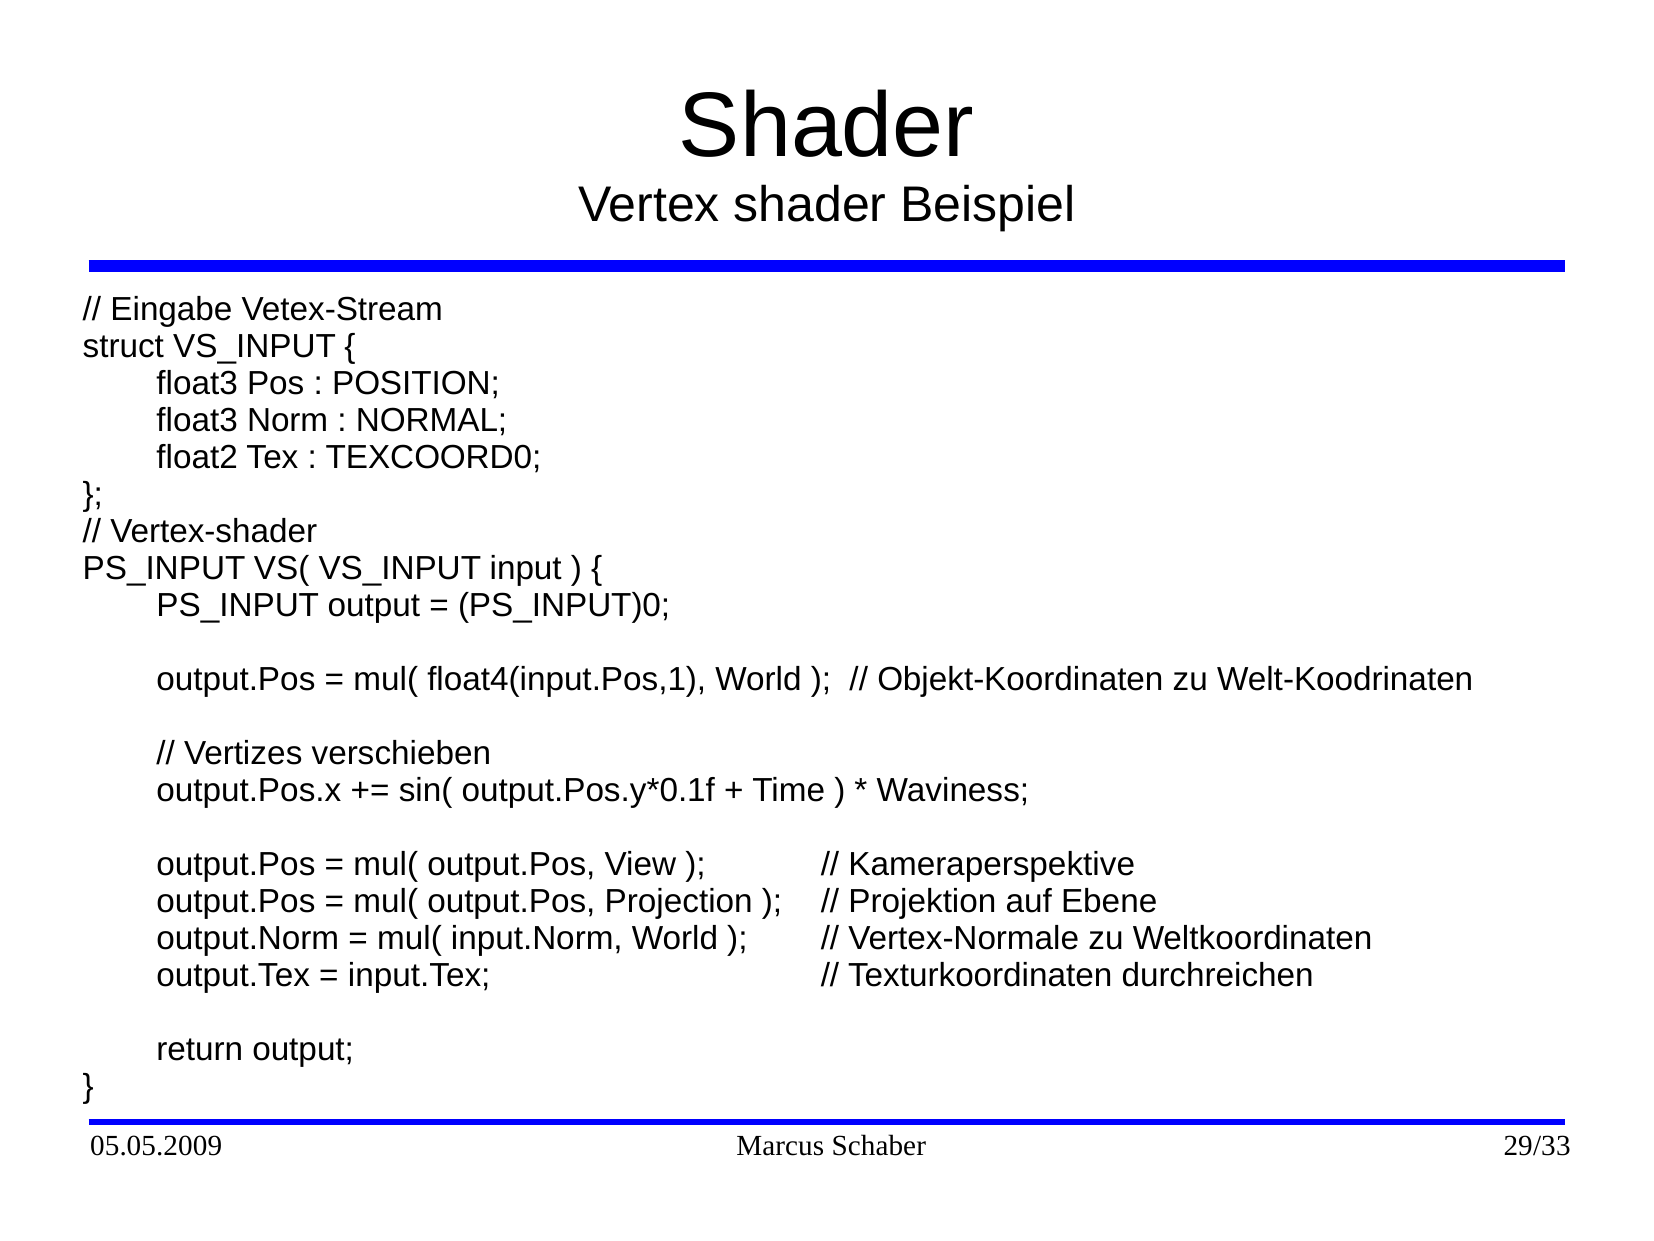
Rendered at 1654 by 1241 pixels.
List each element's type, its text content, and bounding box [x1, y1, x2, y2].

list // Eingabe Vetex-Stream struct VS_INPUT { float3 Pos : POSITION; float3 Norm : NORMAL; float2 Tex : TEXCOORD0; }; // Vertex-shader PS_INPUT VS( VS_INPUT input ) { PS_INPUT output = (PS_INPUT)0; output.Pos = mul( float4(input.Pos,1), World ); // Objekt-Koordinaten zu Welt-Koodrinaten // Vertizes verschieben output.Pos.x += sin( output.Pos.y*0.1f + Time ) * Waviness; output.Pos = mul( output.Pos, View ); // Kameraperspektive output.Pos = mul( output.Pos, Projection ); // Projektion auf Ebene output.Norm = mul( input.Norm, World ); // Vertex-Normale zu Weltkoordinaten output.Tex = input.Tex; // Texturkoordinaten durchreichen return output; } [82, 290, 1571, 1111]
title Shader Vertex shader Beispiel [82, 56, 1571, 250]
